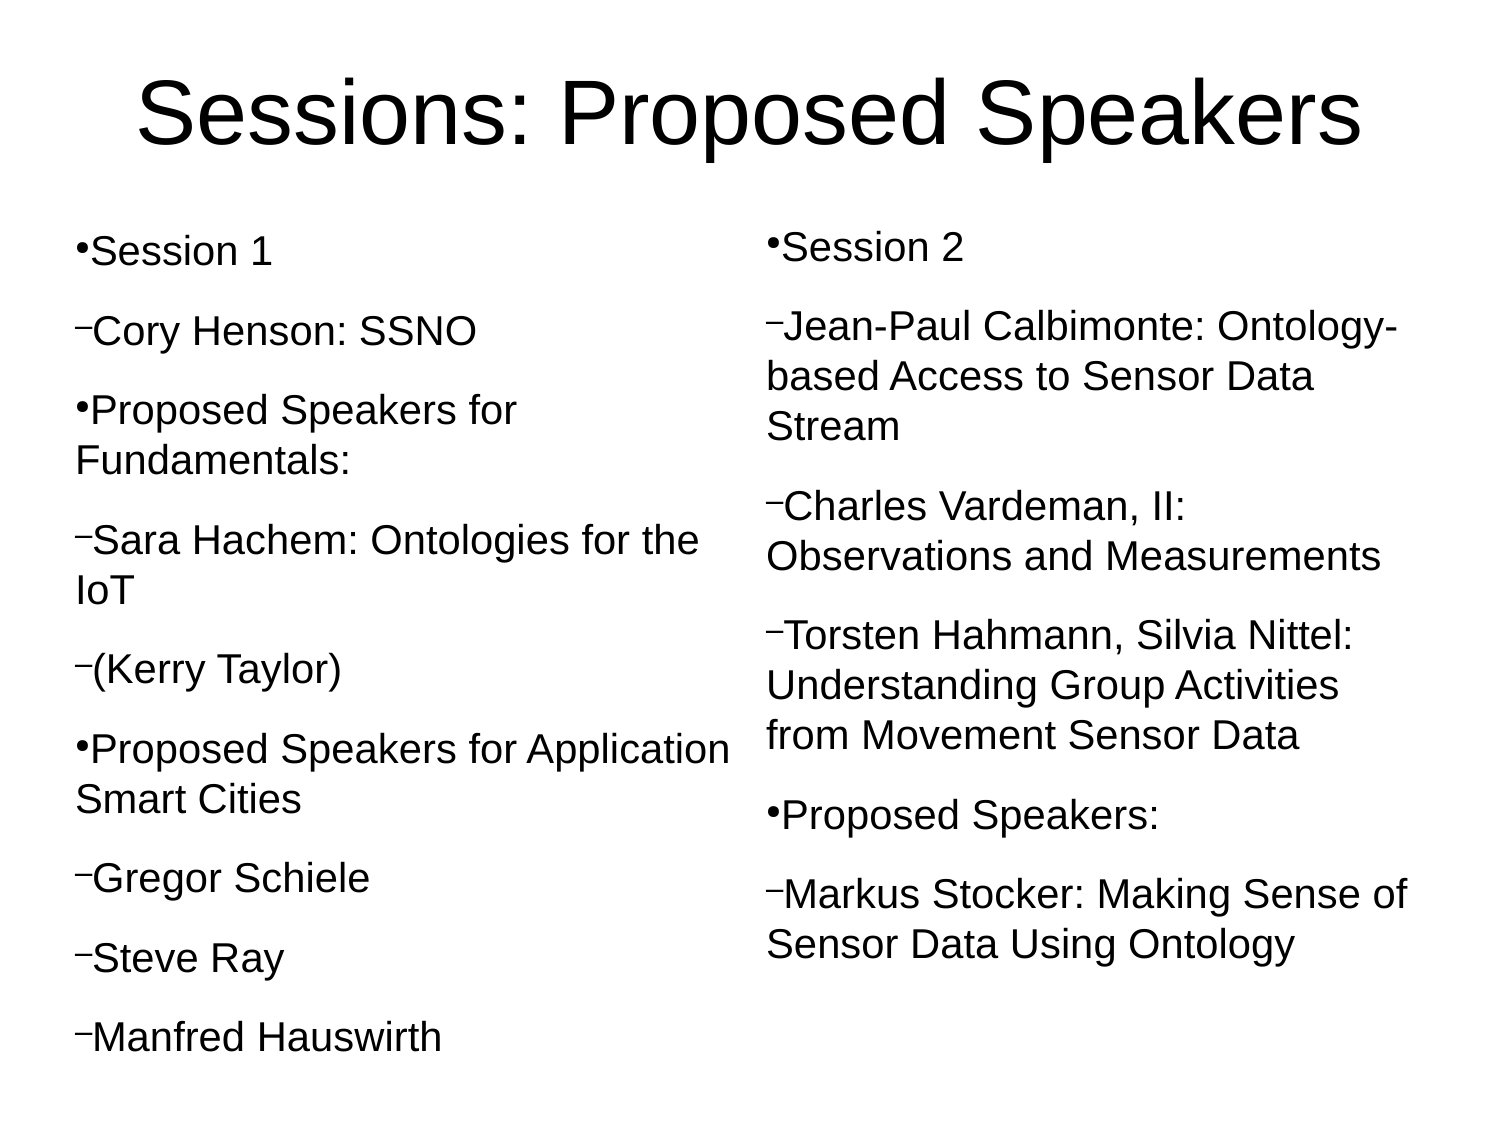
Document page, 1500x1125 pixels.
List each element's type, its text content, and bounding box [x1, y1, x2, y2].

list Session 2 Jean-Paul Calbimonte: Ontology-based Access to Sensor Data Stream Charles Vardeman, II: Observations and Measurements Torsten Hahmann, Silvia Nittel: Understanding Group Activities from Movement Sensor Data Proposed Speakers: Markus Stocker: Making Sense of Sensor Data Using Ontology [766, 233, 1425, 1125]
title Sessions: Proposed Speakers [75, 45, 1426, 233]
list Session 1 Cory Henson: SSNO Proposed Speakers for Fundamentals: Sara Hachem: Ontologies for the IoT (Kerry Taylor) Proposed Speakers for Application Smart Cities Gregor Schiele Steve Ray Manfred Hauswirth [75, 233, 734, 1111]
